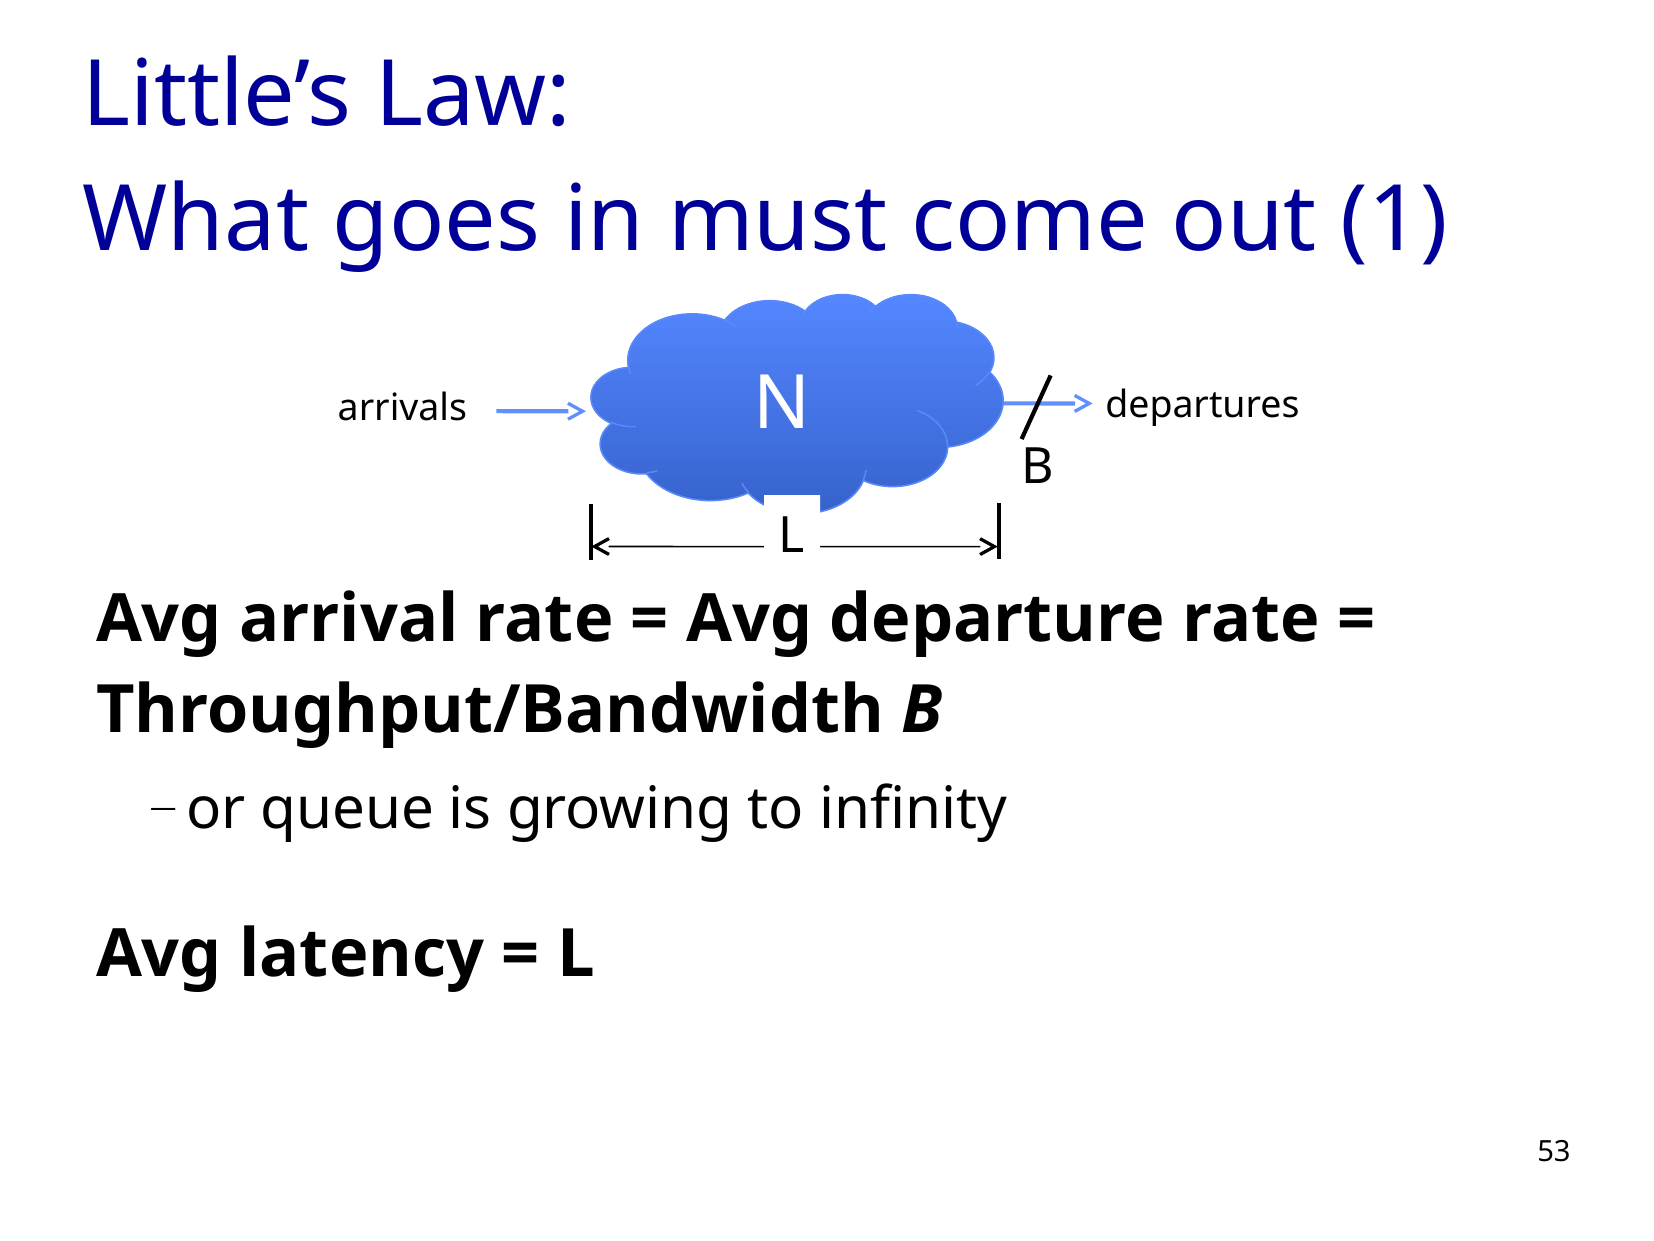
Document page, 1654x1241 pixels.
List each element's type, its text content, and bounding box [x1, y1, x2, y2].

text_box B [1006, 425, 1069, 501]
text_box N [590, 294, 1004, 512]
text_box departures [1090, 372, 1315, 433]
list Avg arrival rate = Avg departure rate = Throughput/Bandwidth B or queue is growing to infinity Avg latency = L [60, 570, 1571, 1096]
text_box L [764, 495, 821, 570]
title Little’s Law: What goes in must come out (1) [82, 49, 1571, 257]
text_box arrivals [322, 375, 482, 436]
